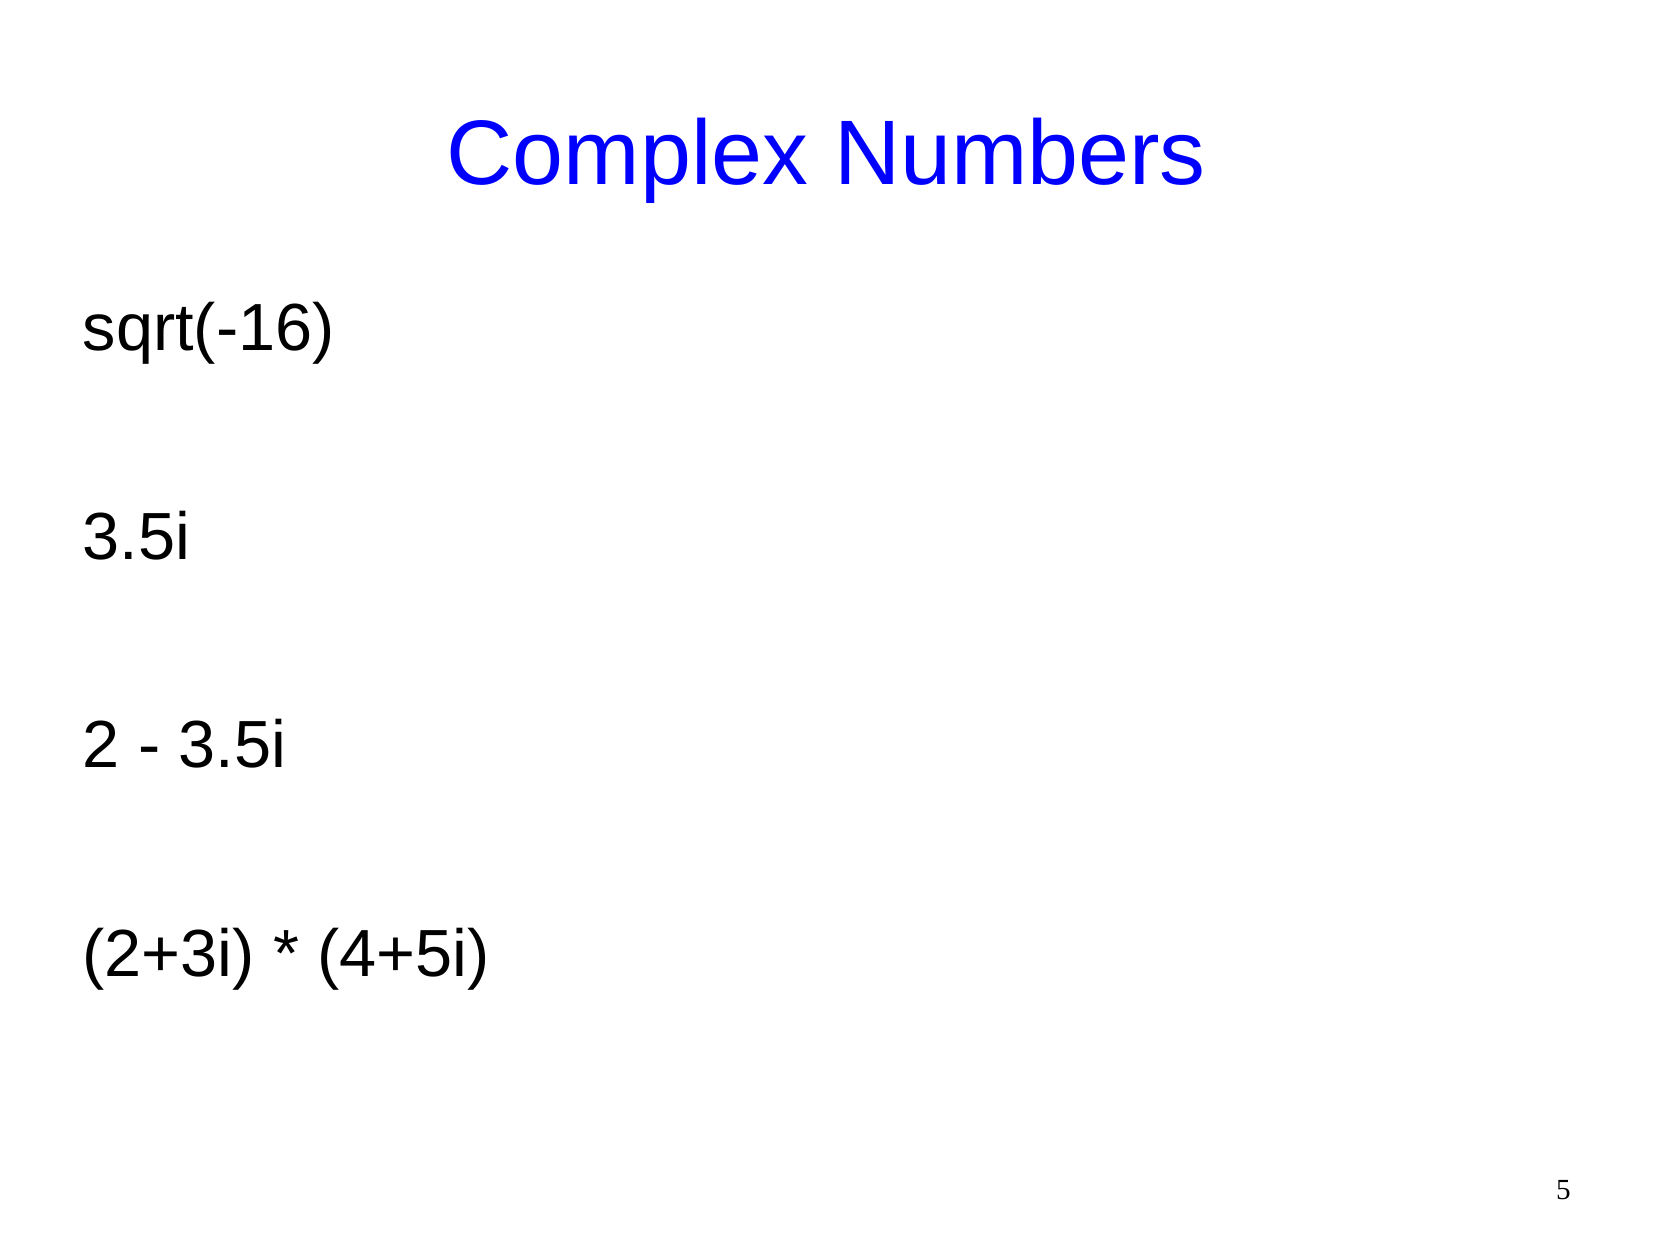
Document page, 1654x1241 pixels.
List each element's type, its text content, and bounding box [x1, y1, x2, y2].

title Complex Numbers [82, 49, 1571, 257]
list sqrt(-16) 3.5i 2 - 3.5i (2+3i) * (4+5i) [82, 290, 1571, 1096]
